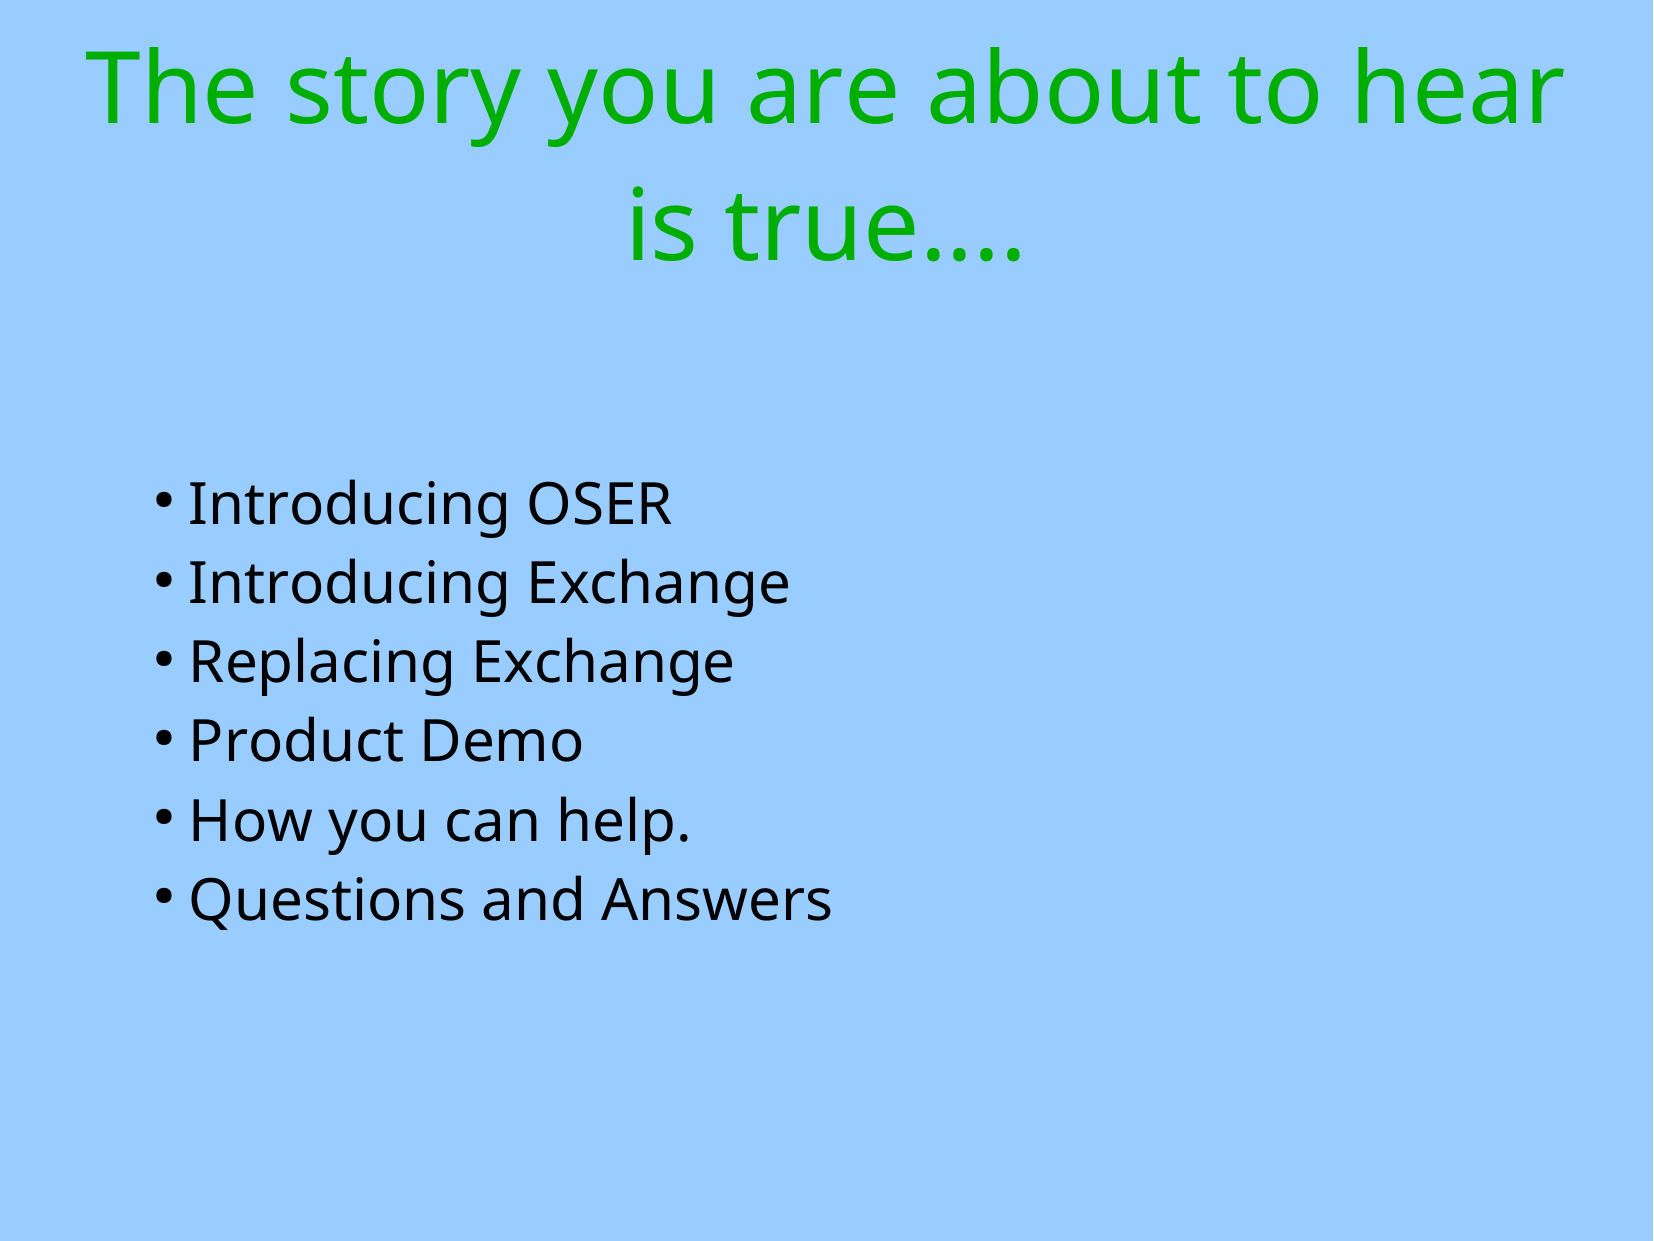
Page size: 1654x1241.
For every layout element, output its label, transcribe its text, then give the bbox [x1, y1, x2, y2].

subtitle Introducing OSER Introducing Exchange Replacing Exchange Product Demo How you can help. Questions and Answers [82, 290, 1571, 1109]
title The story you are about to hear is true.... [82, 41, 1571, 265]
